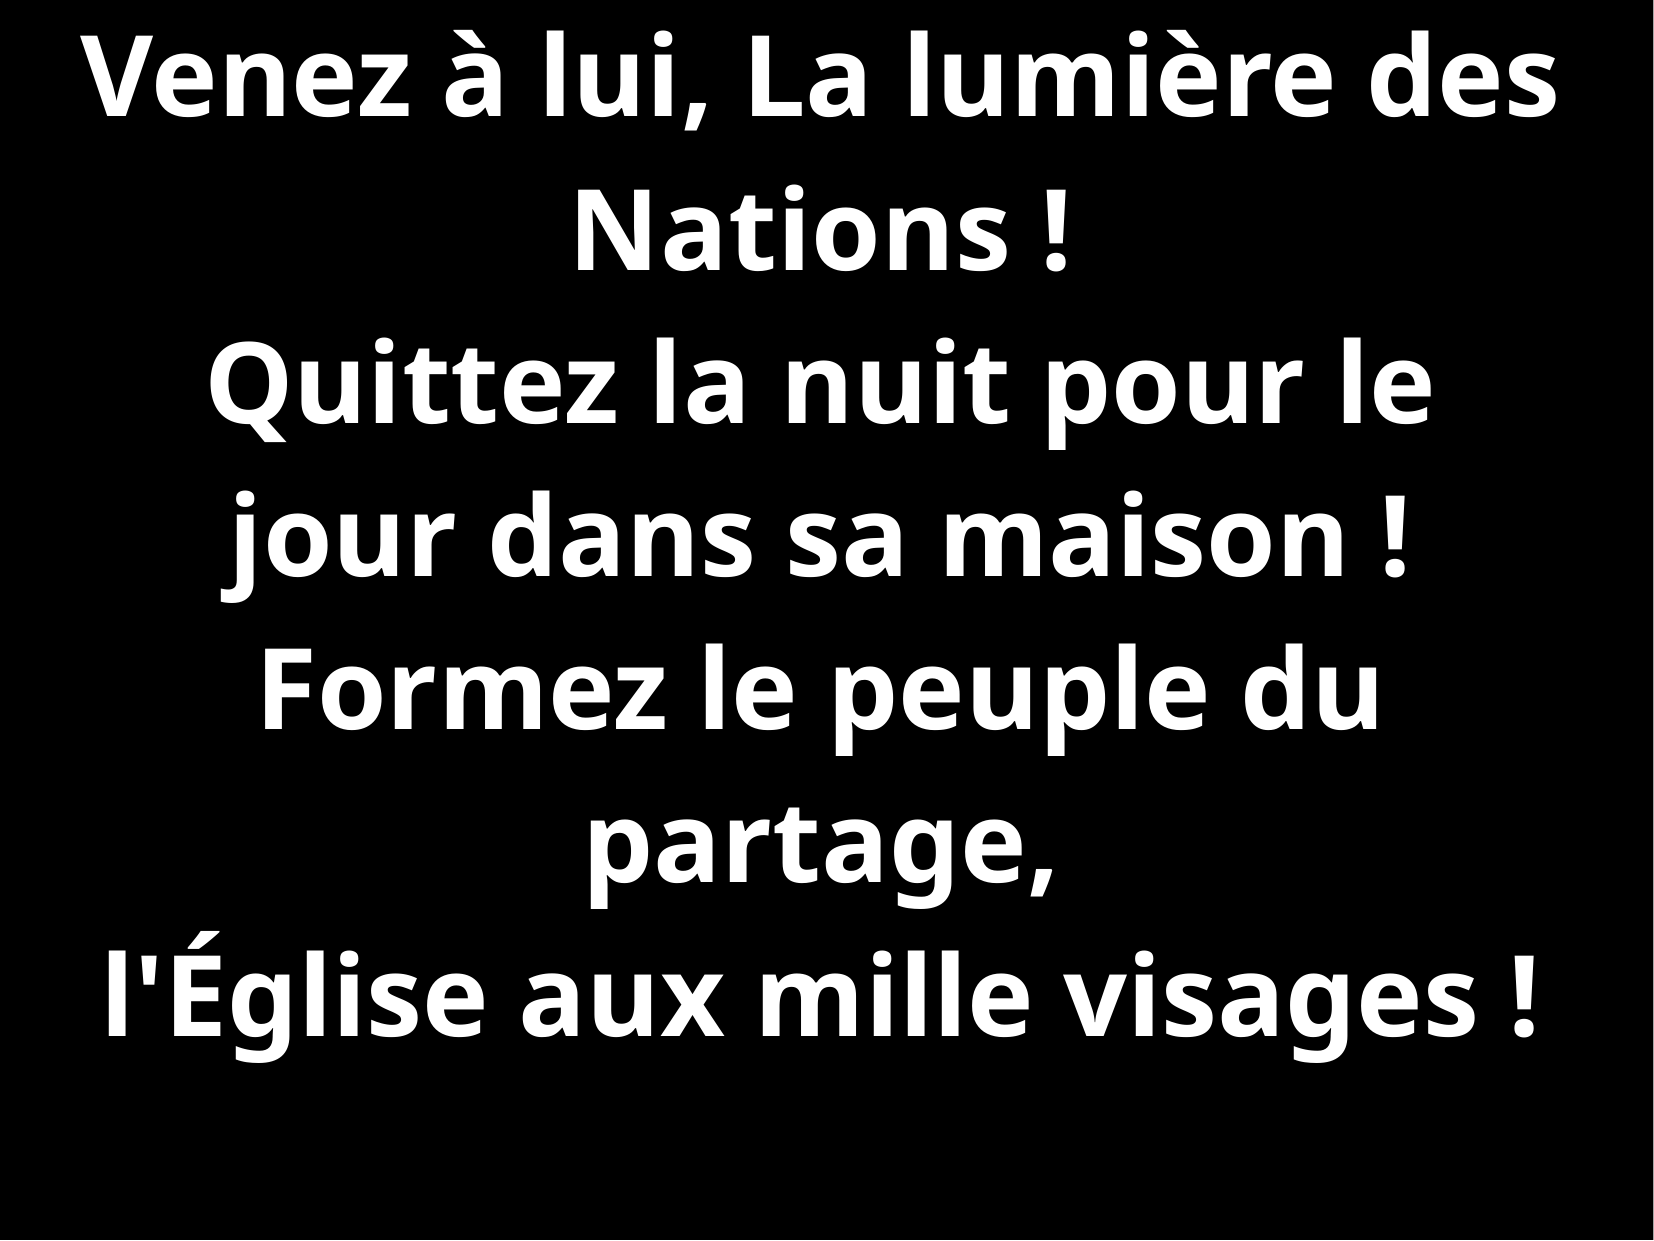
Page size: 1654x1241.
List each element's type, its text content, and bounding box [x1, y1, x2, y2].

subtitle Venez à lui, La lumière des Nations ! Quittez la nuit pour le jour dans sa maison ! Formez le peuple du partage, l'Église aux mille visages ! [76, 0, 1565, 1237]
